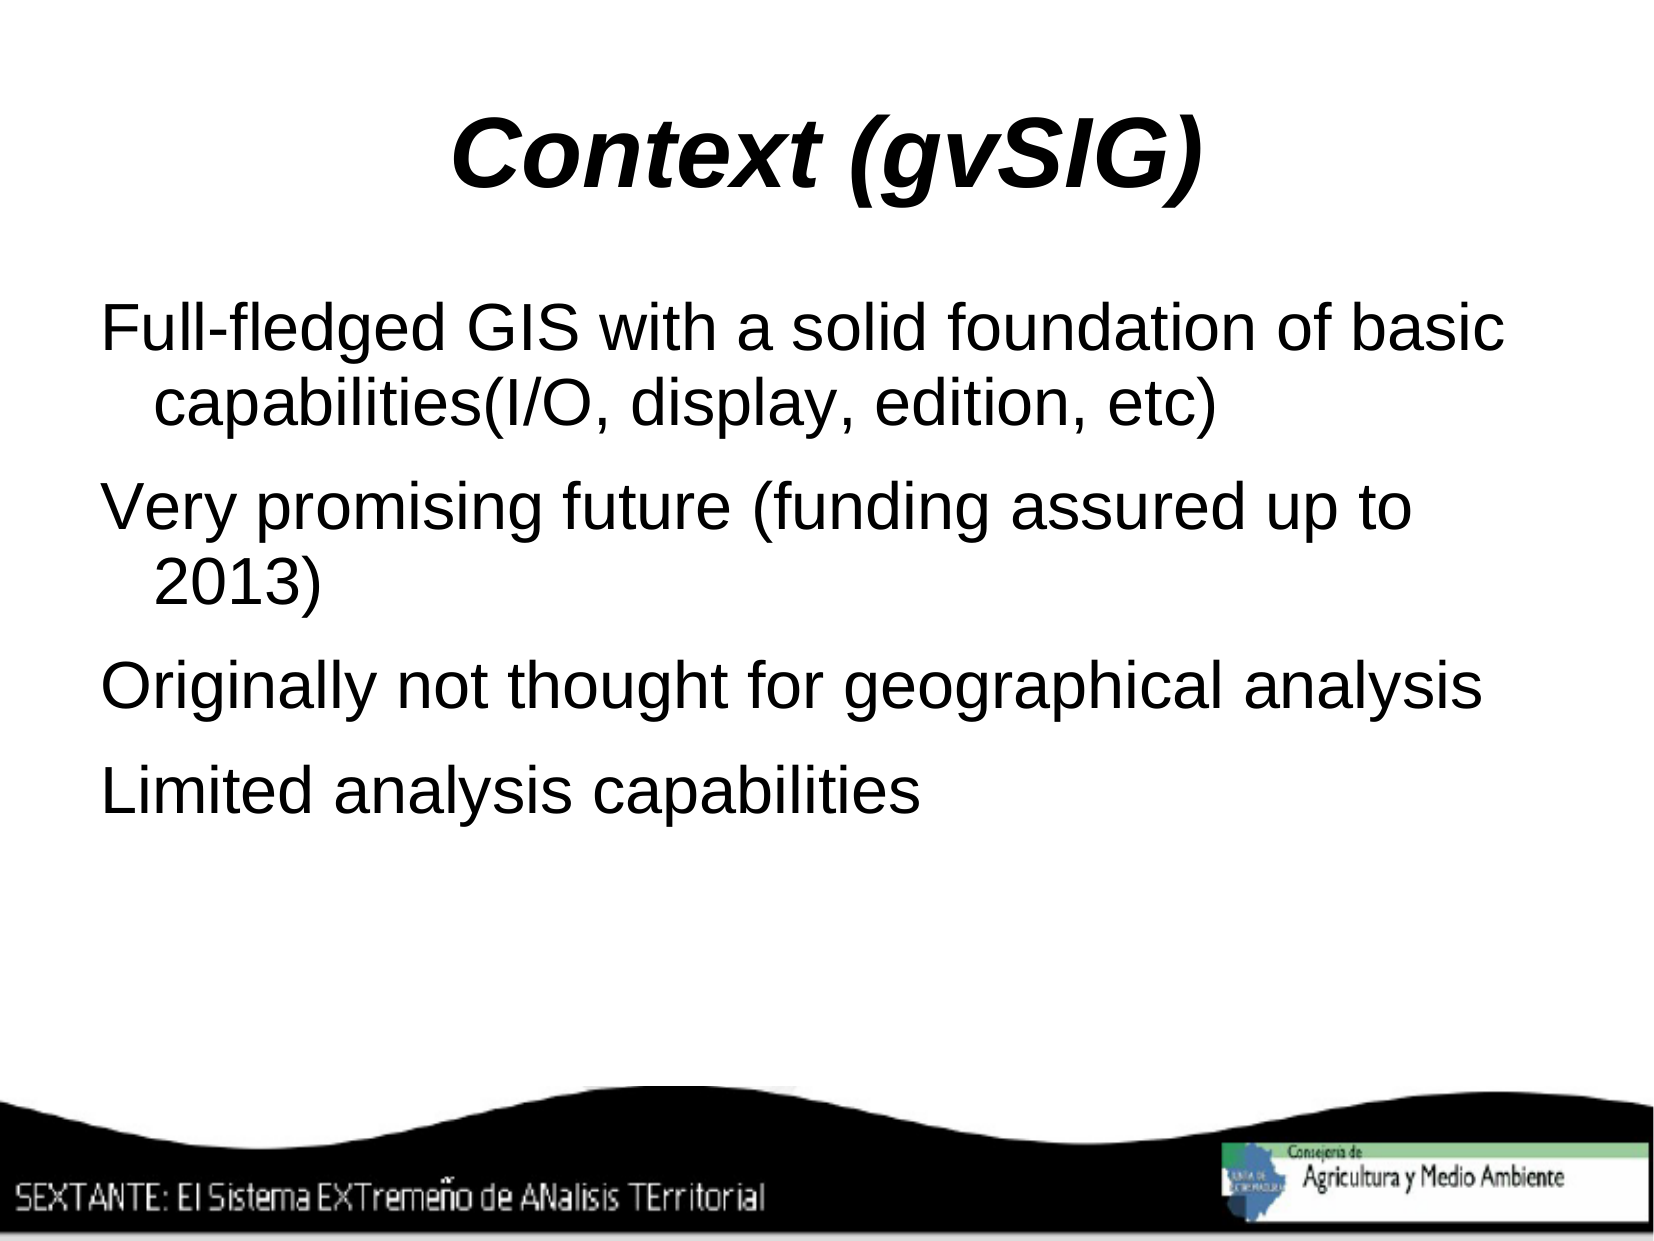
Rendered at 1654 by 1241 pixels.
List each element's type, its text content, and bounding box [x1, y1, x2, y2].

picture [0, 1086, 1654, 1241]
list Full-fledged GIS with a solid foundation of basic capabilities(I/O, display, edition, etc) Very promising future (funding assured up to 2013) Originally not thought for geographical analysis Limited analysis capabilities [82, 290, 1571, 1094]
title Context (gvSIG) [82, 49, 1571, 257]
